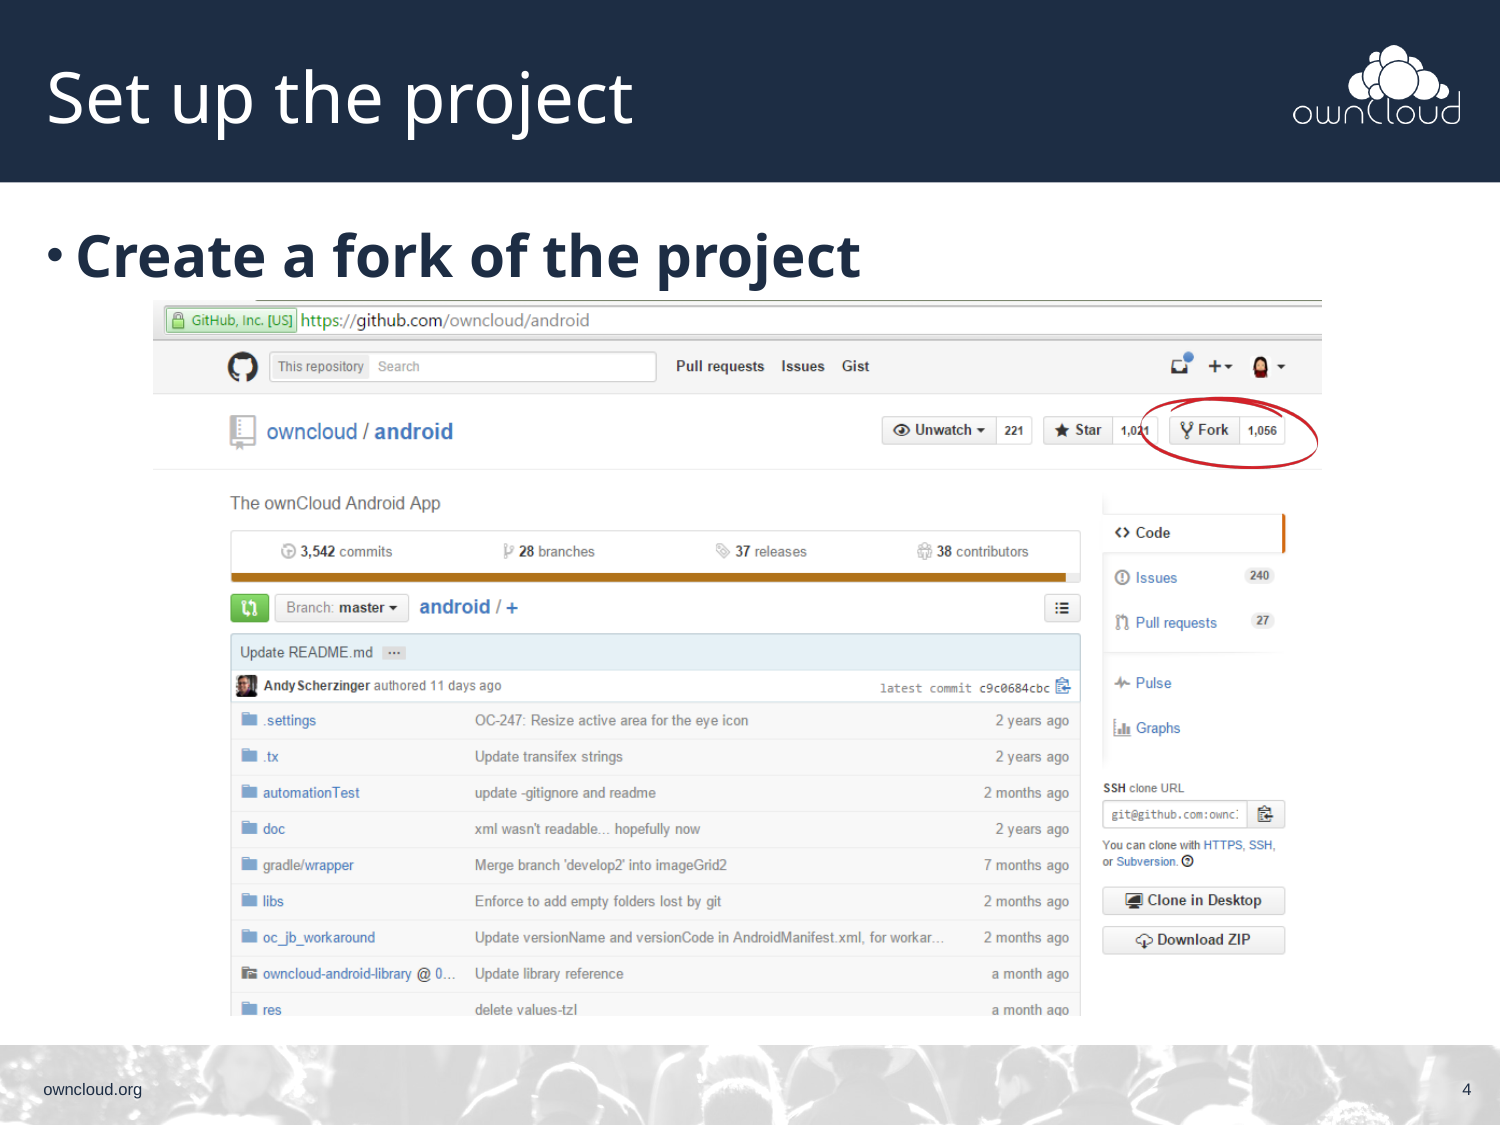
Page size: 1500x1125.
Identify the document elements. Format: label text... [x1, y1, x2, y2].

list Create a fork of the project [46, 214, 1465, 1026]
picture [153, 300, 1322, 1016]
title Set up the project [46, 5, 1258, 187]
picture [1293, 45, 1460, 124]
picture [0, 1045, 1500, 1125]
